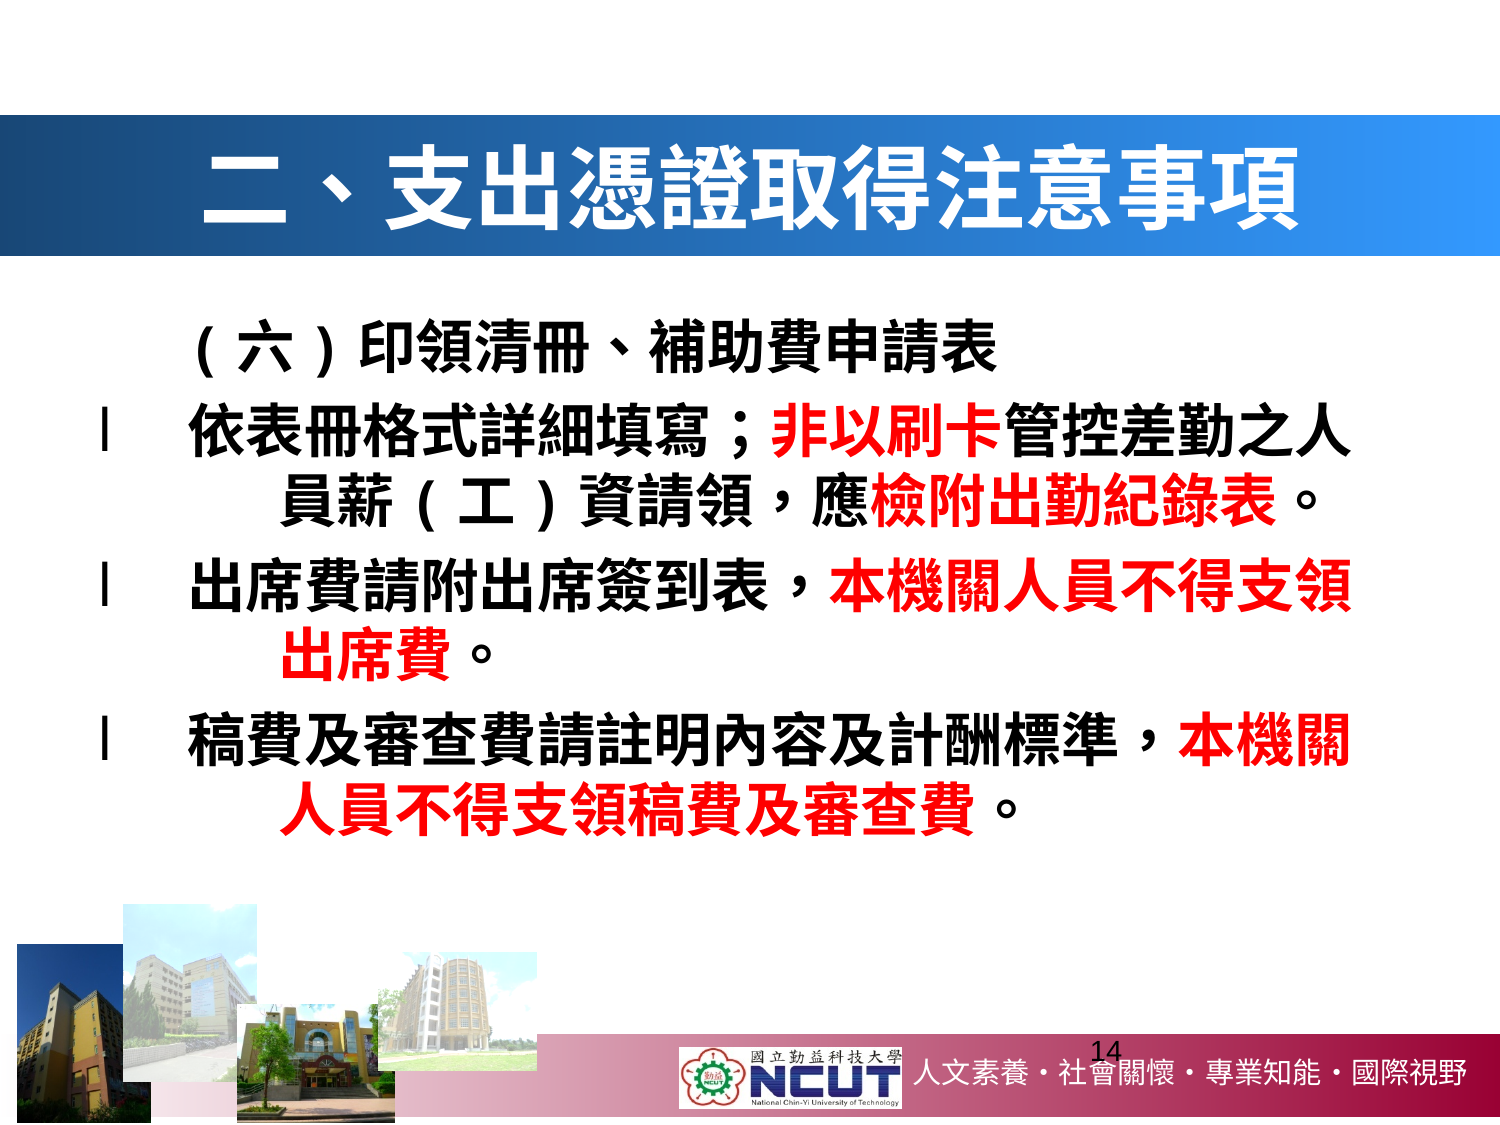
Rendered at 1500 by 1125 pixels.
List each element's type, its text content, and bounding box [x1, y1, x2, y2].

list (六)印領清冊、補助費申請表 依表冊格式詳細填寫；非以刷卡管控差勤之人員薪(工)資請領，應檢附出勤紀錄表。 出席費請附出席簽到表，本機關人員不得支領出席費。 稿費及審查費請註明內容及計酬標準，本機關人員不得支領稿費及審查費。 [53, 302, 1426, 1005]
text_box [1074, 1024, 1426, 1103]
title 二、支出憑證取得注意事項 [0, 115, 1500, 256]
